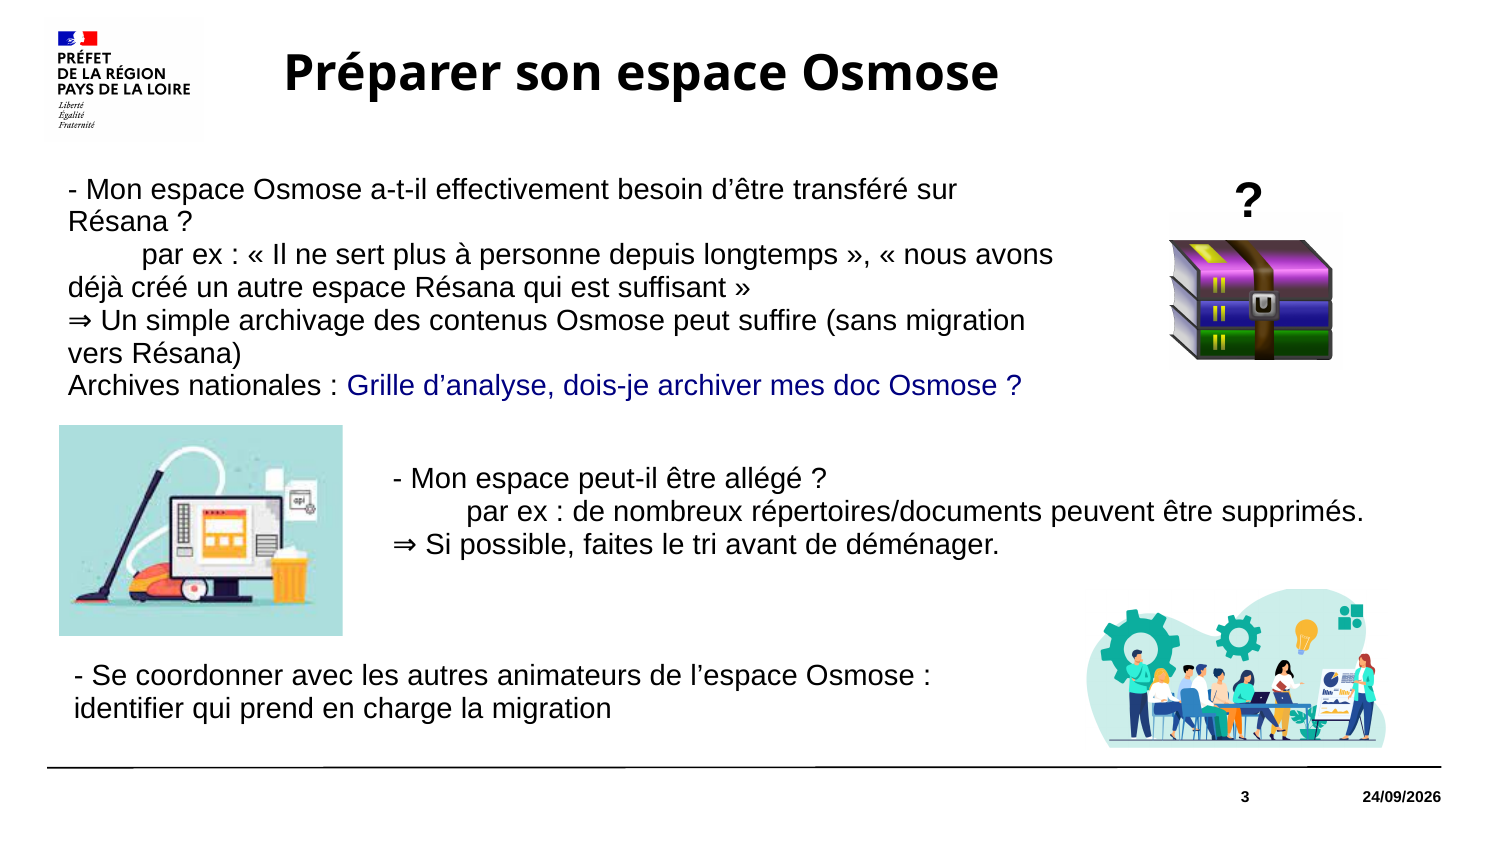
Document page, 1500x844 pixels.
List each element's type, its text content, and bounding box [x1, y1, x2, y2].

picture [44, 17, 204, 142]
picture [1085, 601, 1388, 751]
title Préparer son espace Osmose [283, 47, 1347, 166]
text_box - Mon espace peut-il être allégé ? par ex : de nombreux répertoires/documents peuvent être supprimés. ⇒ Si possible, faites le tri avant de déménager. [377, 454, 1400, 601]
picture [1169, 212, 1343, 370]
text_box - Mon espace Osmose a-t-il effectivement besoin d’être transféré sur Résana ? par ex : « Il ne sert plus à personne depuis longtemps », « nous avons déjà créé un autre espace Résana qui est suffisant » ⇒ Un simple archivage des contenus Osmose peut suffire (sans migration vers Résana) Archives nationales : Grille d’analyse, dois-je archiver mes doc Osmose ? [53, 165, 1075, 449]
picture [59, 425, 343, 636]
text_box - Se coordonner avec les autres animateurs de l’espace Osmose : identifier qui prend en charge la migration [59, 651, 1008, 733]
text_box ? [1218, 165, 1278, 236]
